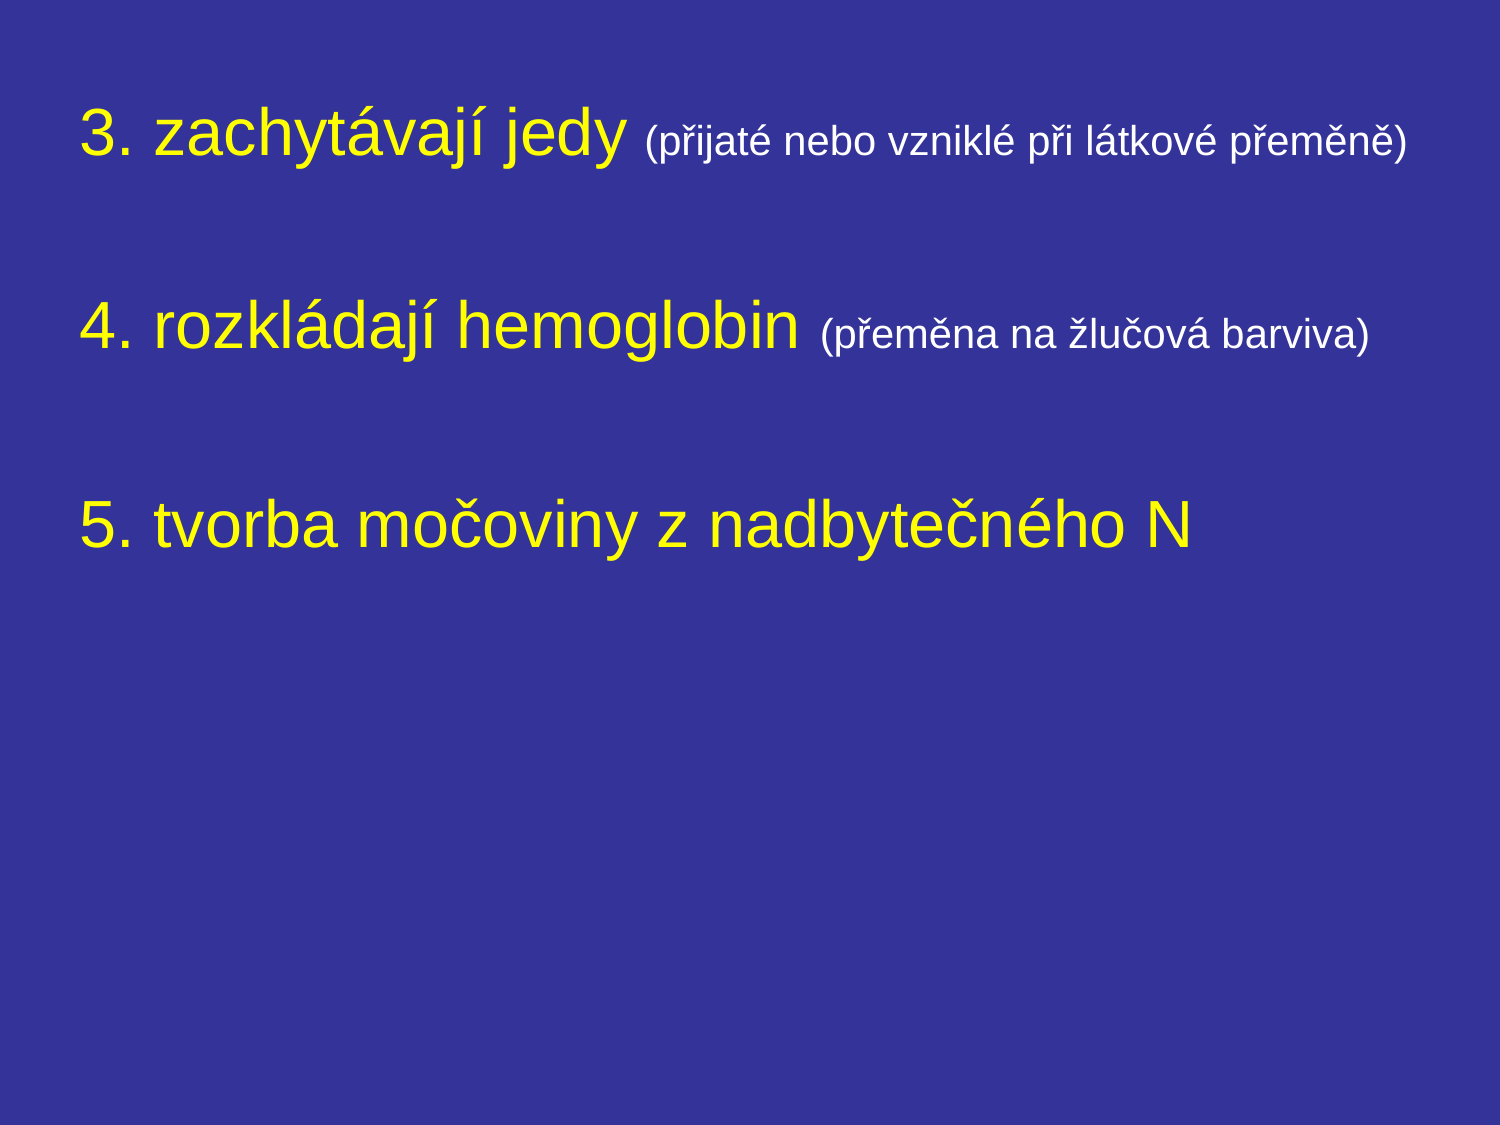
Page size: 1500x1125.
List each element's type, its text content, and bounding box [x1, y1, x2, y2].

text_box 3. zachytávají jedy (přijaté nebo vzniklé při látkové přeměně) 4. rozkládají hemoglobin (přeměna na žlučová barviva) 5. tvorba močoviny z nadbytečného N [64, 90, 1500, 1125]
